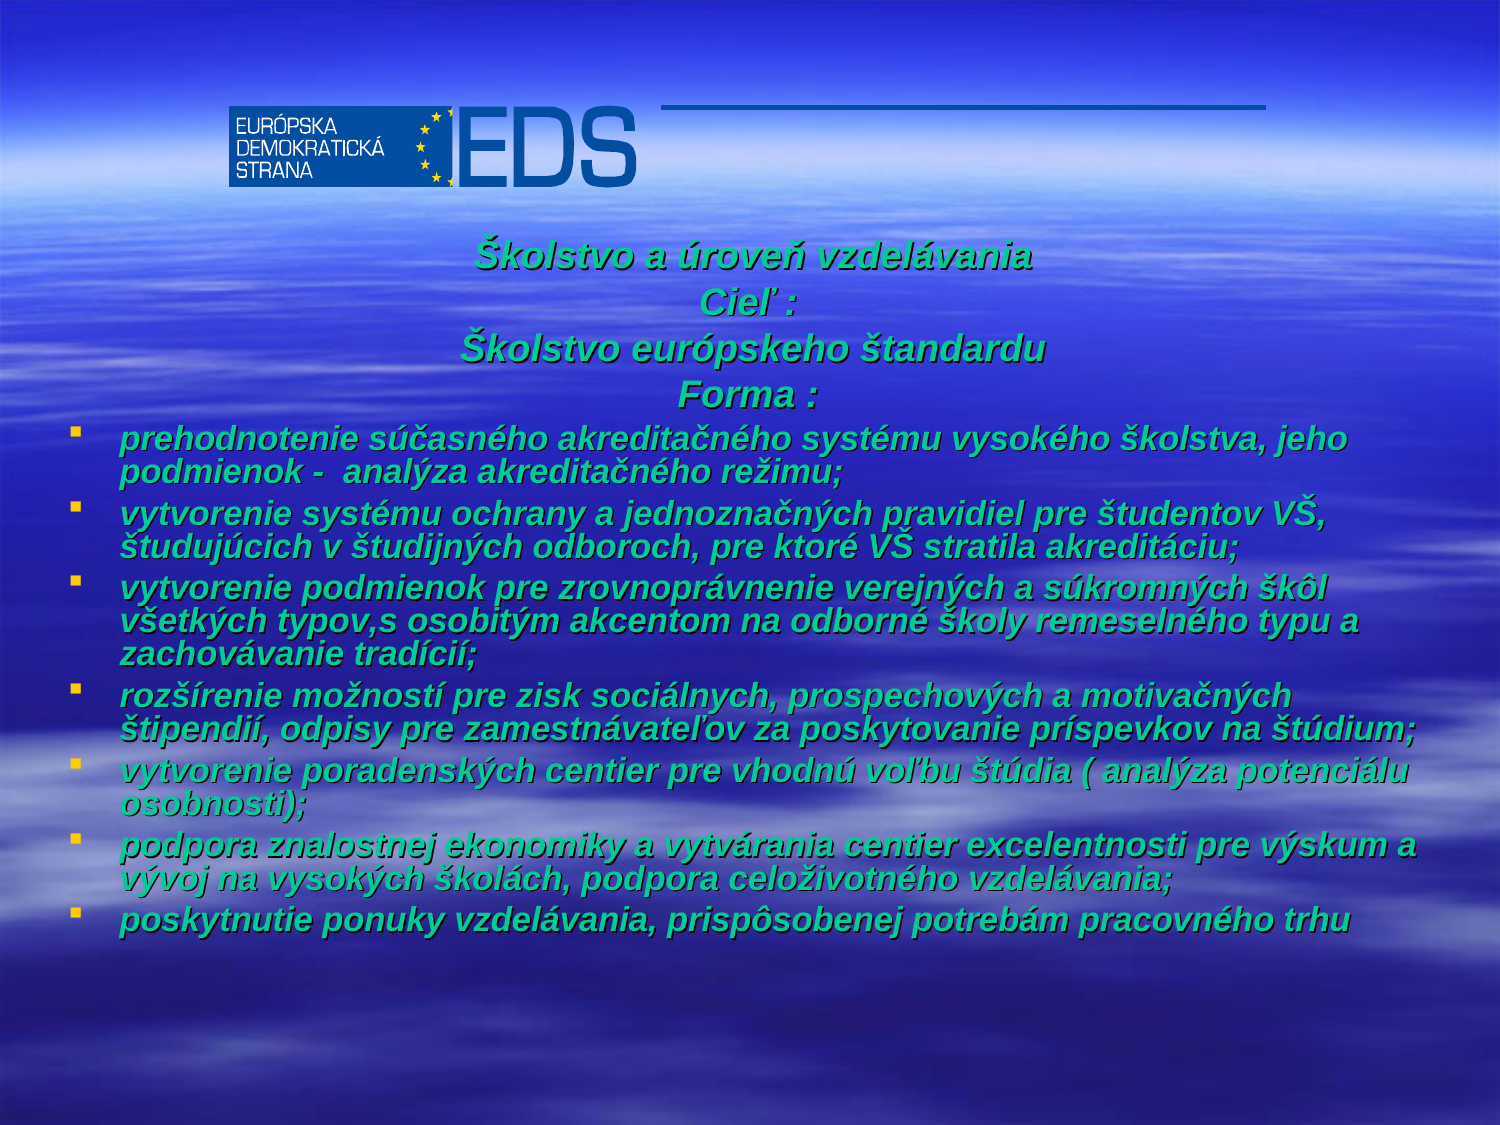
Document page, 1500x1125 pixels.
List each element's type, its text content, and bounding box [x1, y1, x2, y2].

list Školstvo a úroveň vzdelávania Cieľ : Školstvo európskeho štandardu Forma : prehodnotenie súčasného akreditačného systému vysokého školstva, jeho podmienok - analýza akreditačného režimu; vytvorenie systému ochrany a jednoznačných pravidiel pre študentov VŠ, študujúcich v študijných odboroch, pre ktoré VŠ stratila akreditáciu; vytvorenie podmienok pre zrovnoprávnenie verejných a súkromných škôl všetkých typov,s osobitým akcentom na odborné školy remeselného typu a zachovávanie tradícií; rozšírenie možností pre zisk sociálnych, prospechových a motivačných štipendií, odpisy pre zamestnávateľov za poskytovanie príspevkov na štúdium; vytvorenie poradenských centier pre vhodnú voľbu štúdia ( analýza potenciálu osobnosti); podpora znalostnej ekonomiky a vytvárania centier excelentnosti pre výskum a vývoj na vysokých školách, podpora celoživotného vzdelávania; poskytnutie ponuky vzdelávania, prispôsobenej potrebám pracovného trhu [53, 231, 1455, 958]
picture [0, 0, 1500, 1125]
